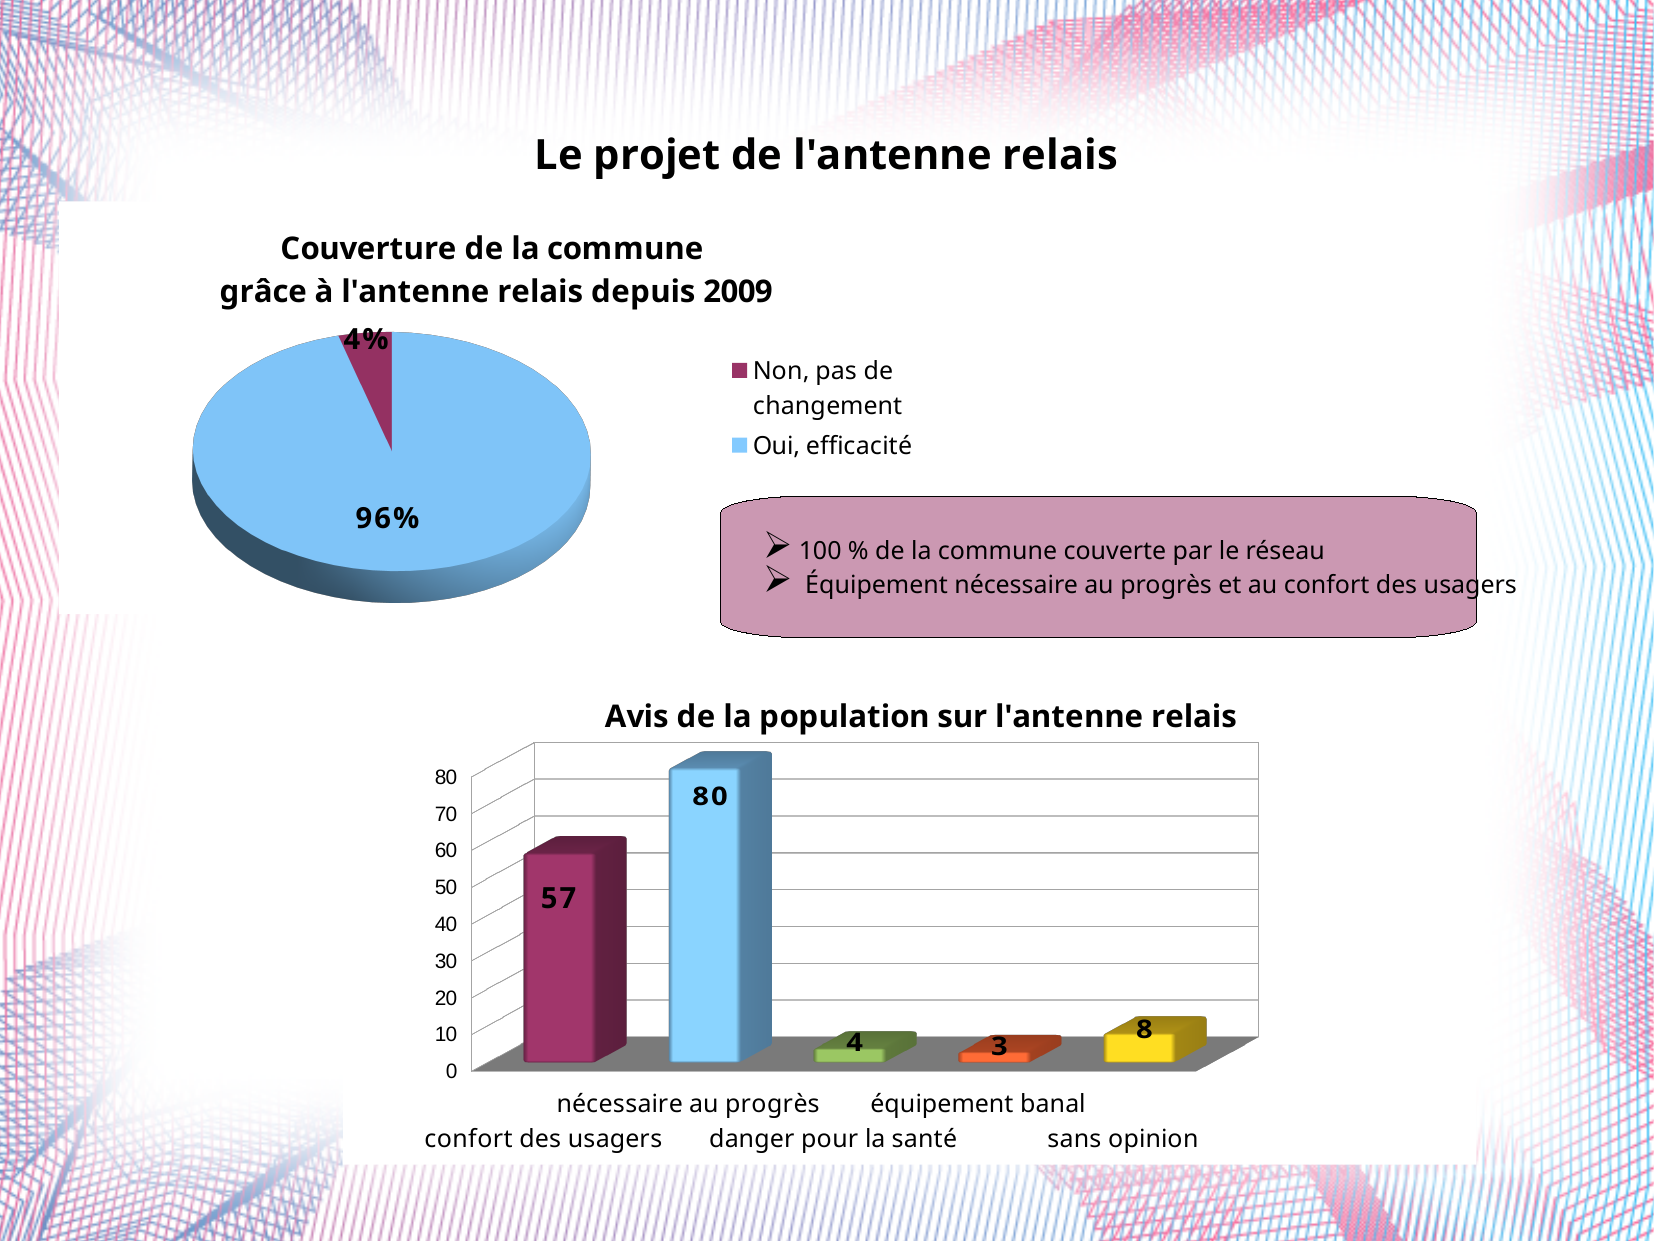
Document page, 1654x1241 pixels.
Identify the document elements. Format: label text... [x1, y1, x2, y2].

text_box 100 % de la commune couverte par le réseau Équipement nécessaire au progrès et au confort des usagers [720, 496, 1477, 638]
chart [343, 685, 1477, 1165]
chart [59, 201, 934, 615]
title Le projet de l'antenne relais [82, 49, 1571, 257]
picture [0, 0, 1654, 1241]
